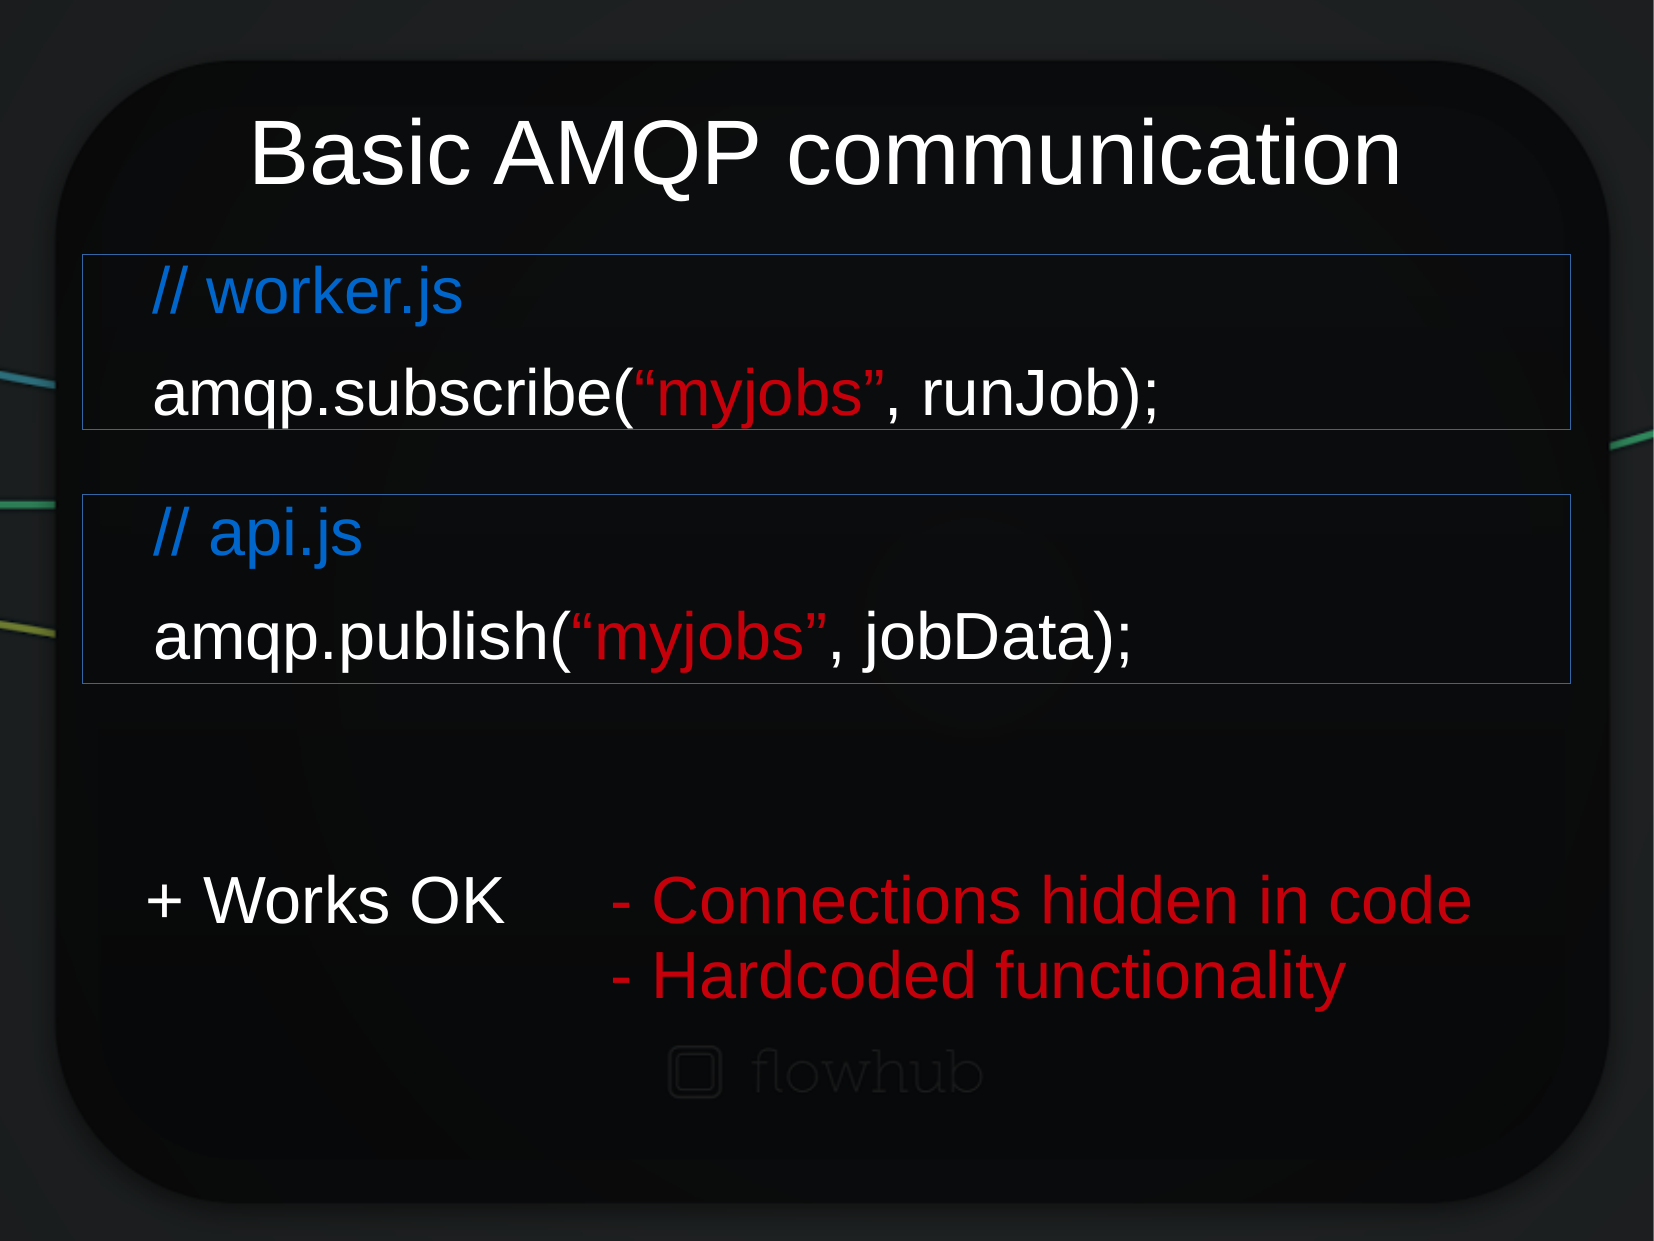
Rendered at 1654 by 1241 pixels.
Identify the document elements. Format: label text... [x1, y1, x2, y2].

text_box - Connections hidden in code - Hardcoded functionality [540, 862, 1561, 1151]
picture [0, 0, 1654, 1241]
title Basic AMQP communication [82, 49, 1571, 257]
text_box + Works OK [75, 862, 540, 1151]
list // api.js amqp.publish(“myjobs”, jobData); [82, 494, 1571, 684]
list // worker.js amqp.subscribe(“myjobs”, runJob); [82, 257, 1571, 430]
